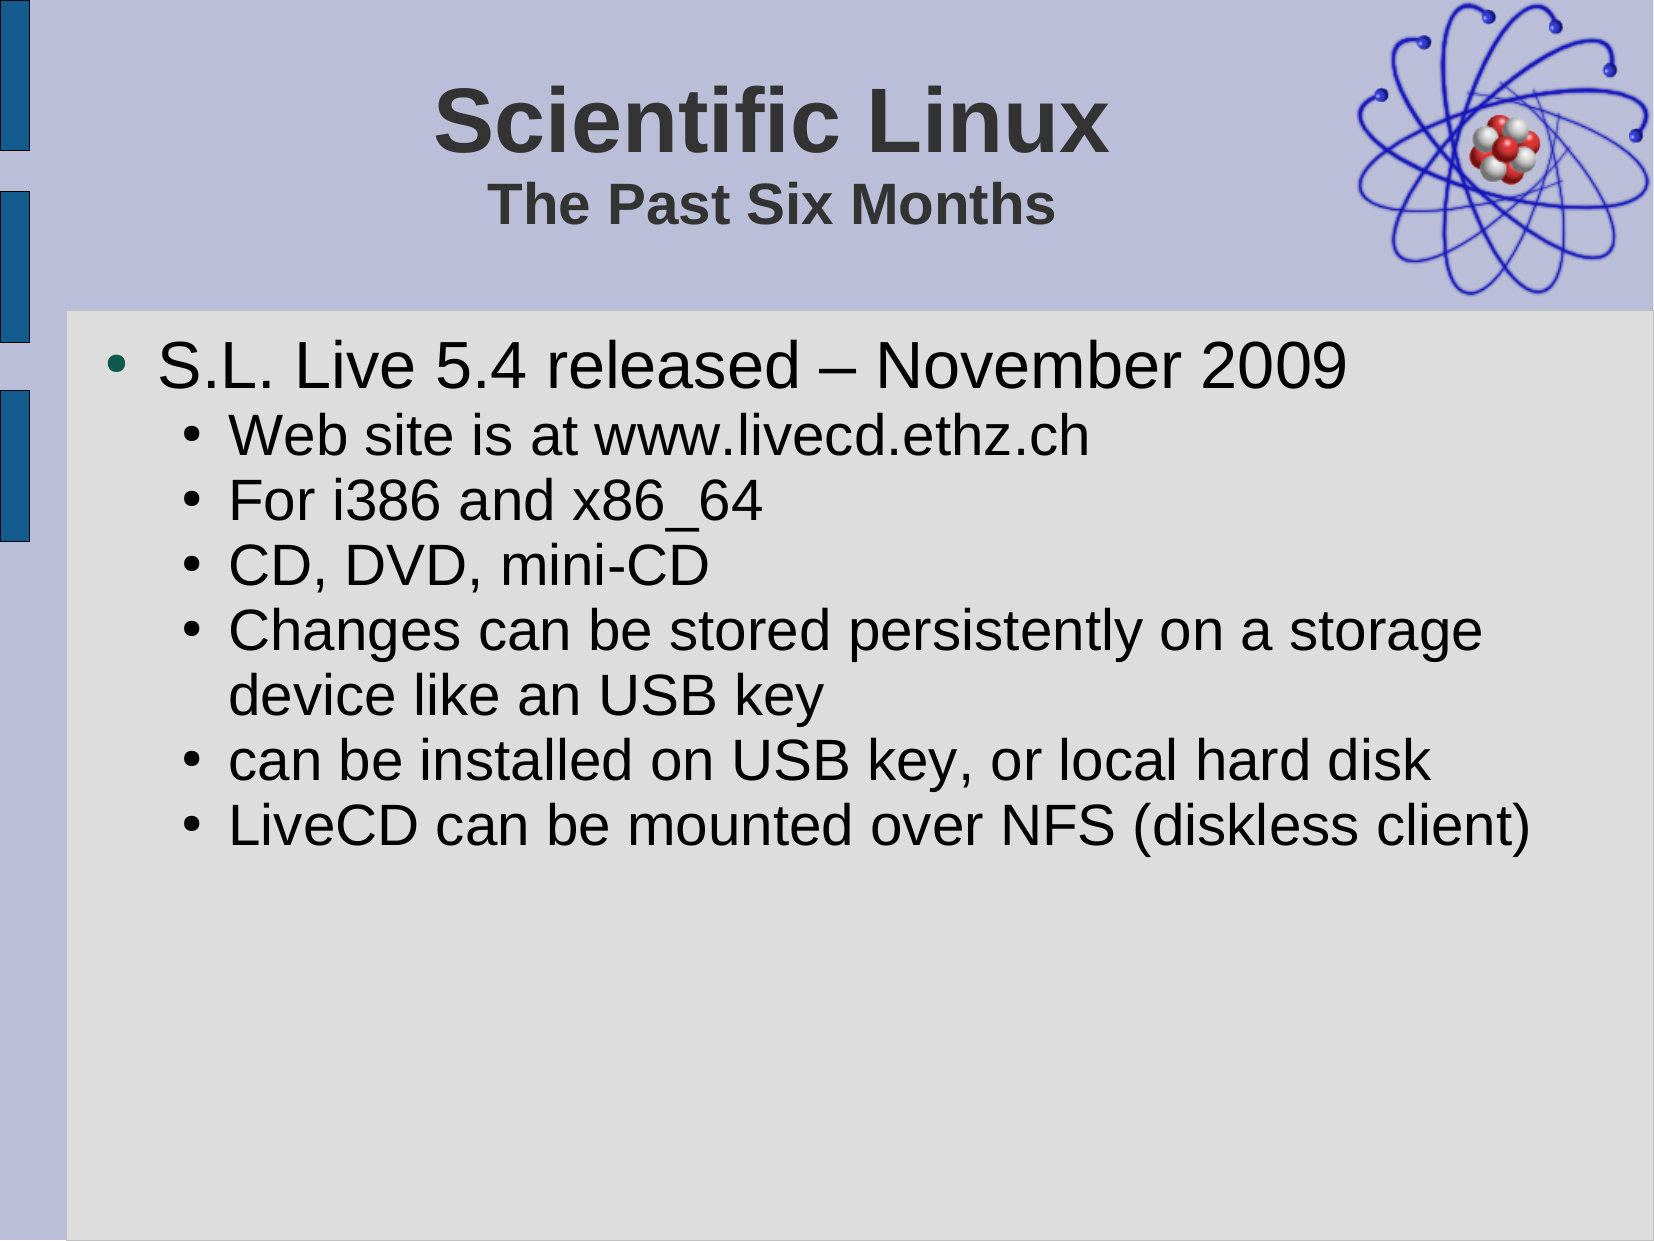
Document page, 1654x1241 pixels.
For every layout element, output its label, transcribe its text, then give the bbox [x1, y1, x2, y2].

picture [1353, 0, 1654, 301]
list S.L. Live 5.4 released – November 2009 Web site is at www.livecd.ethz.ch For i386 and x86_64 CD, DVD, mini-CD Changes can be stored persistently on a storage device like an USB key can be installed on USB key, or local hard disk LiveCD can be mounted over NFS (diskless client) [86, 327, 1576, 1051]
title Scientific Linux The Past Six Months [82, 49, 1353, 257]
